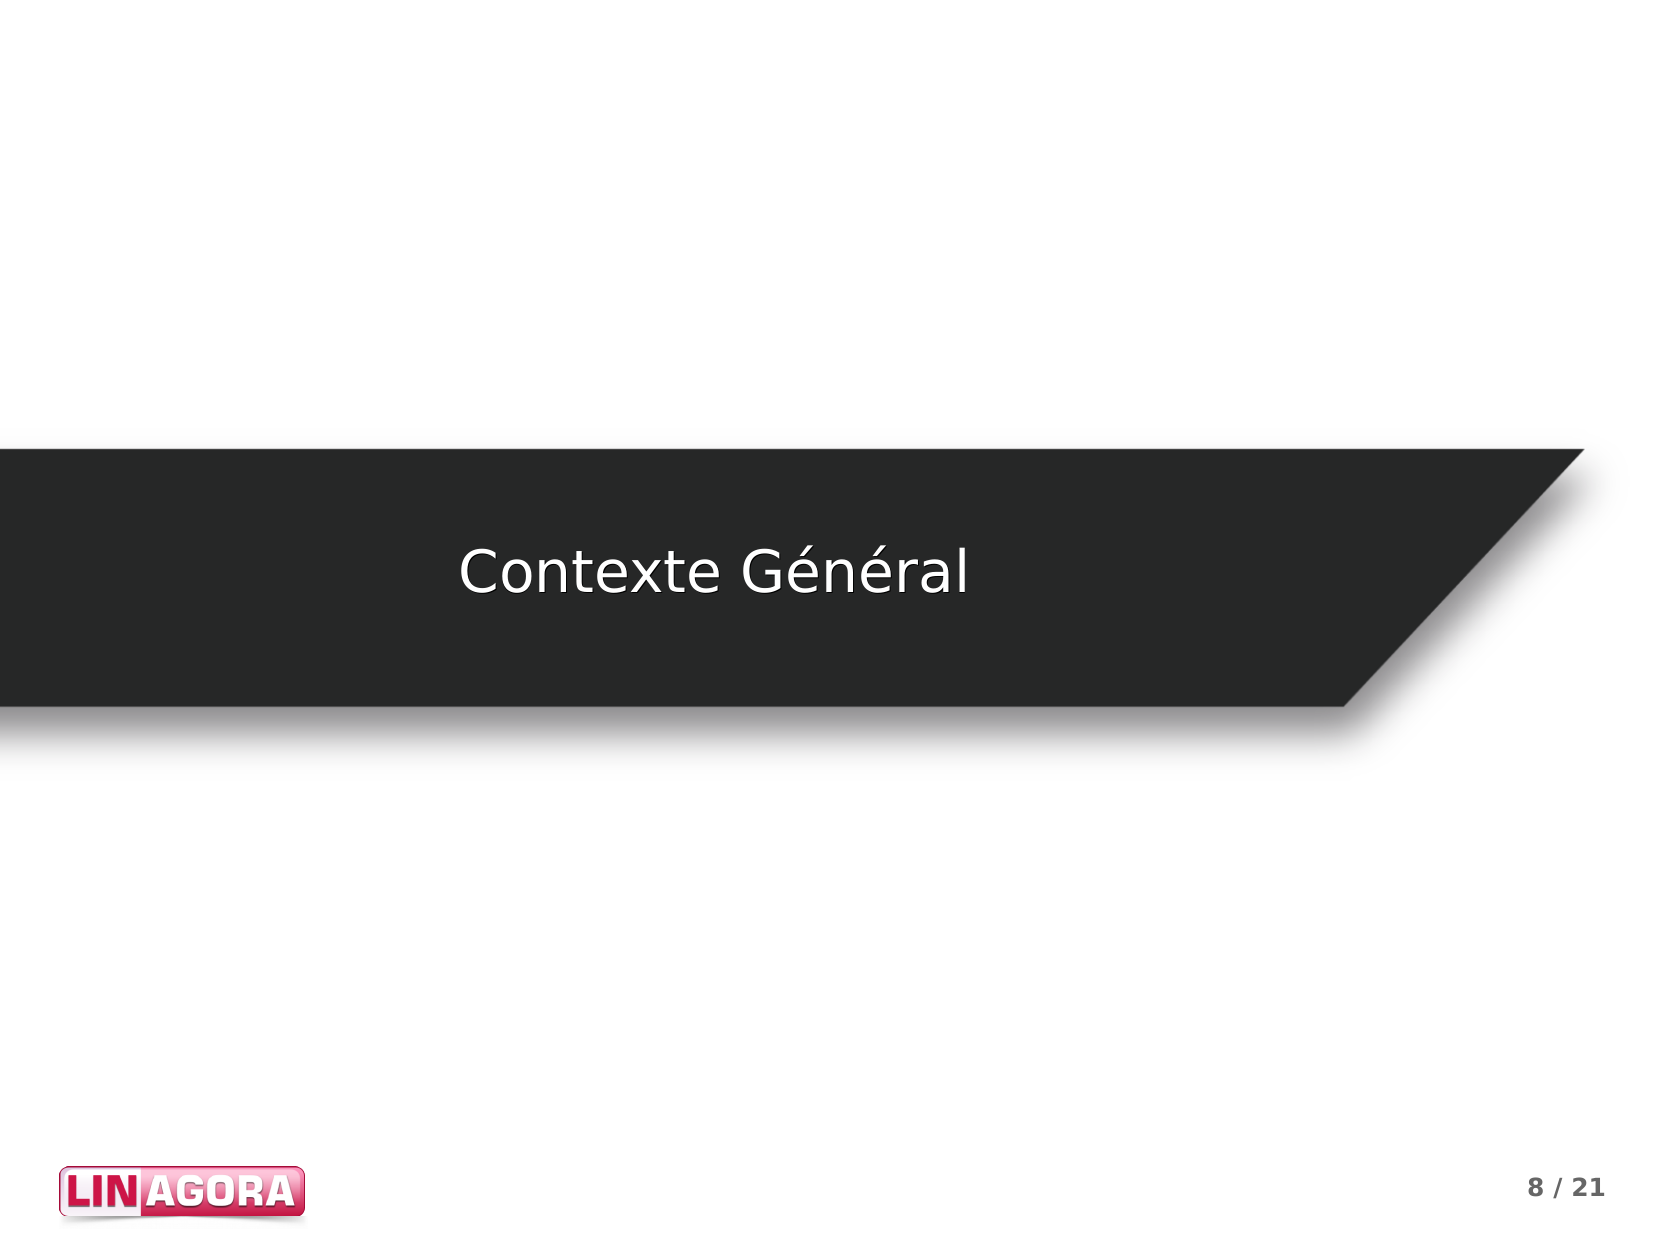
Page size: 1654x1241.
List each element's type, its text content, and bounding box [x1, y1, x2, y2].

title Contexte Général [82, 460, 1347, 686]
picture [0, 416, 1630, 792]
picture [59, 1166, 308, 1229]
